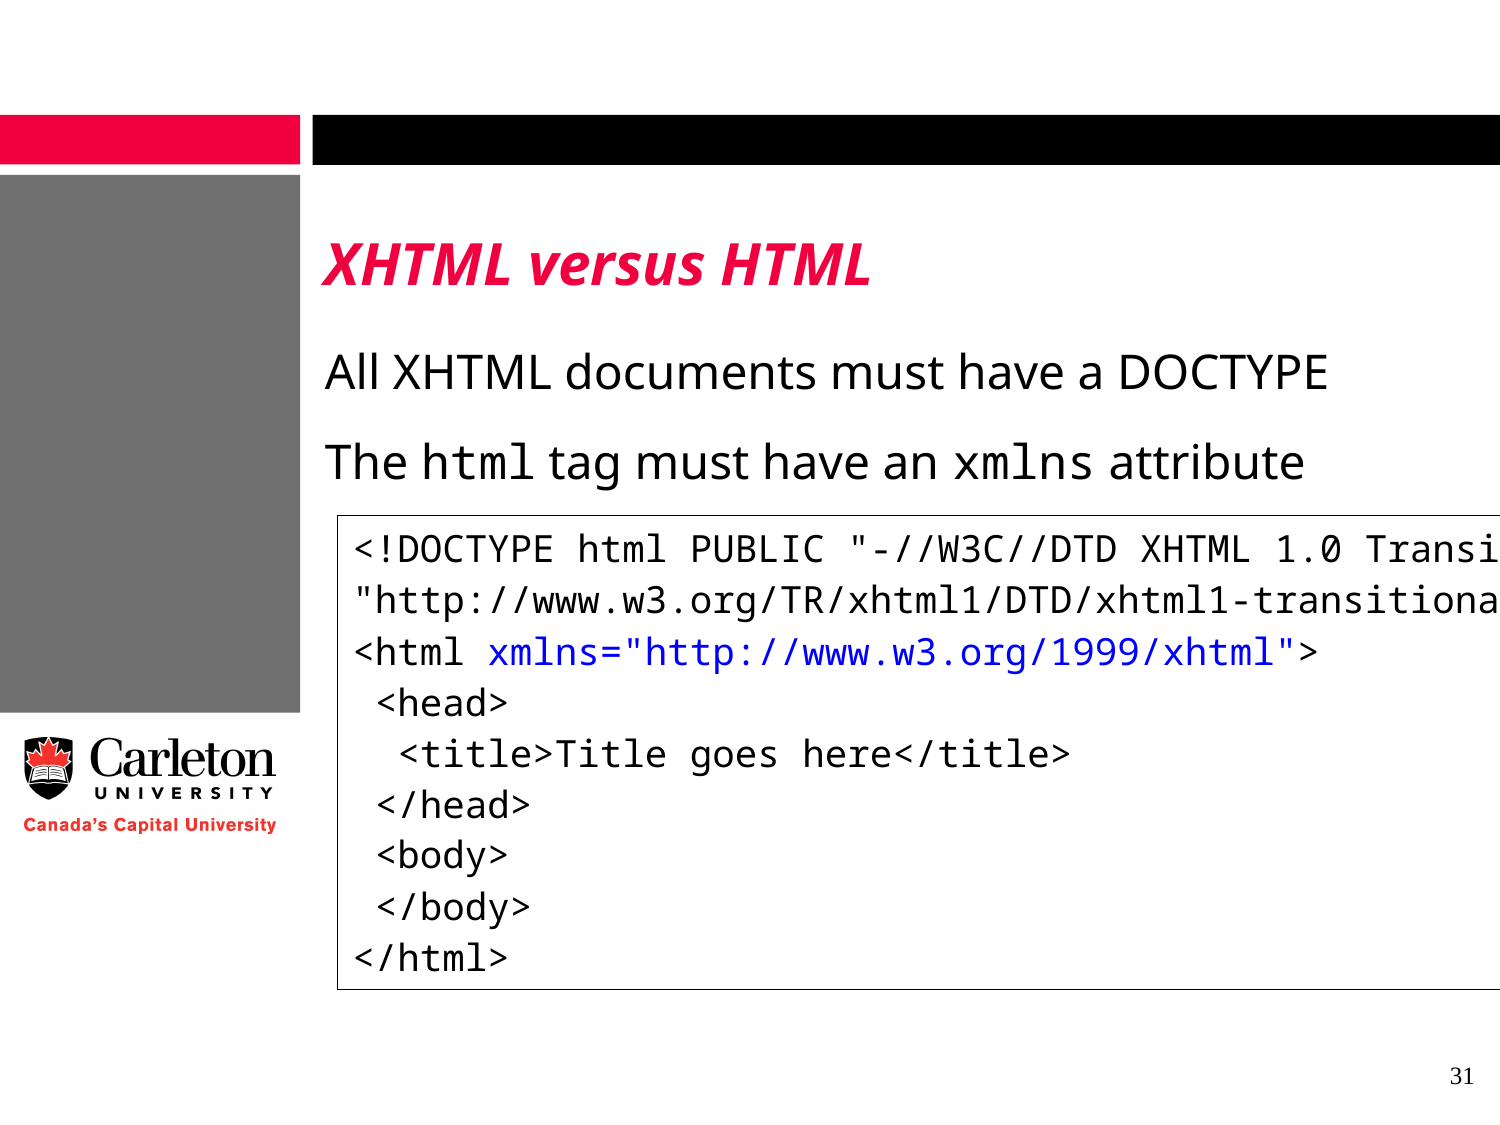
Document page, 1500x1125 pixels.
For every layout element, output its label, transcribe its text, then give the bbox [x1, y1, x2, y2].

text_box <!DOCTYPE html PUBLIC "-//W3C//DTD XHTML 1.0 Transitional//EN" "http://www.w3.org/TR/xhtml1/DTD/xhtml1-transitional.dtd"> <html xmlns="http://www.w3.org/1999/xhtml"> <head> <title>Title goes here</title> </head> <body> </body> </html> [337, 515, 1500, 938]
list All XHTML documents must have a DOCTYPE The html tag must have an xmlns attribute [338, 938, 1450, 989]
picture [24, 737, 276, 834]
title XHTML versus HTML [324, 194, 1450, 324]
list All XHTML documents must have a DOCTYPE The html tag must have an xmlns attribute [324, 324, 1450, 1036]
